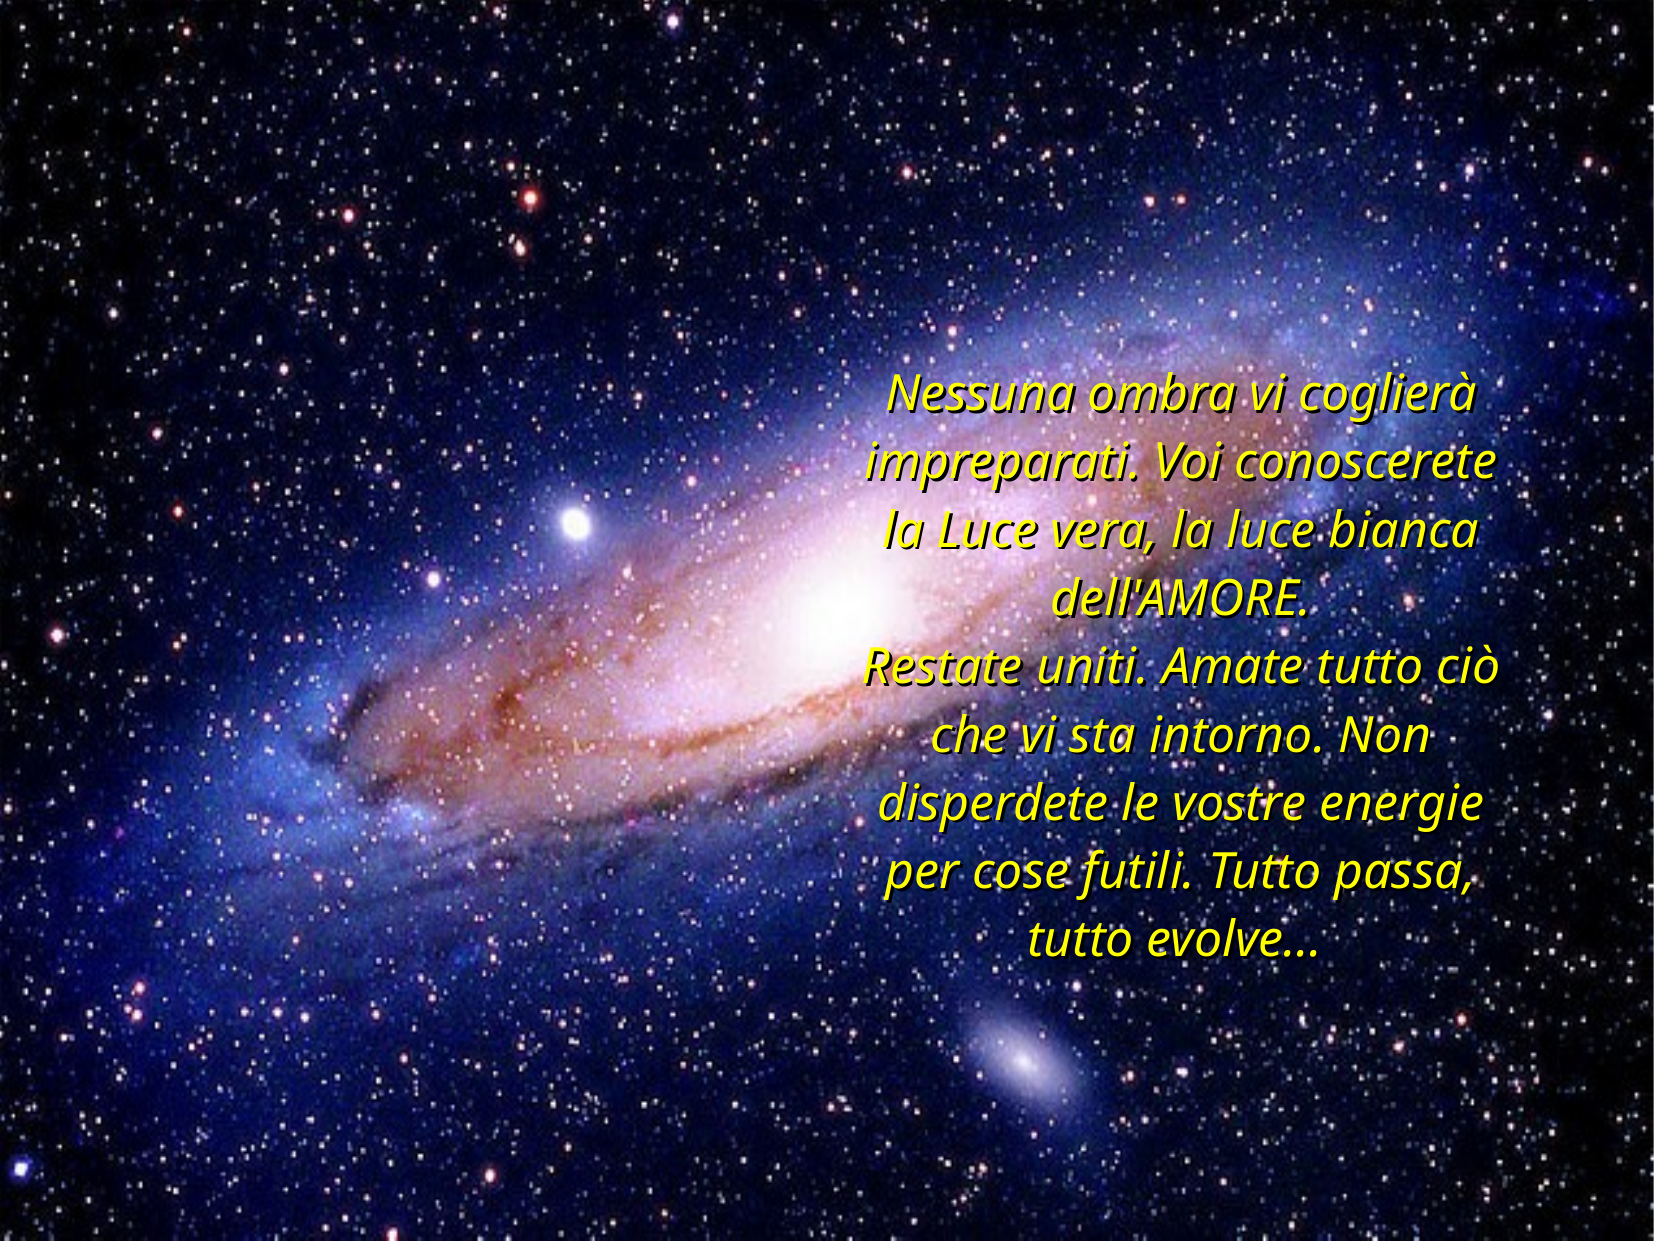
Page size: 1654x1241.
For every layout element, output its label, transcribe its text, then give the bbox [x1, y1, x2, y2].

title Nessuna ombra vi coglierà impreparati. Voi conoscerete la Luce vera, la luce bianca dell'AMORE. Restate uniti. Amate tutto ciò che vi sta intorno. Non disperdete le vostre energie per cose futili. Tutto passa, tutto evolve... [856, 295, 1506, 1034]
picture [0, 0, 1654, 1241]
